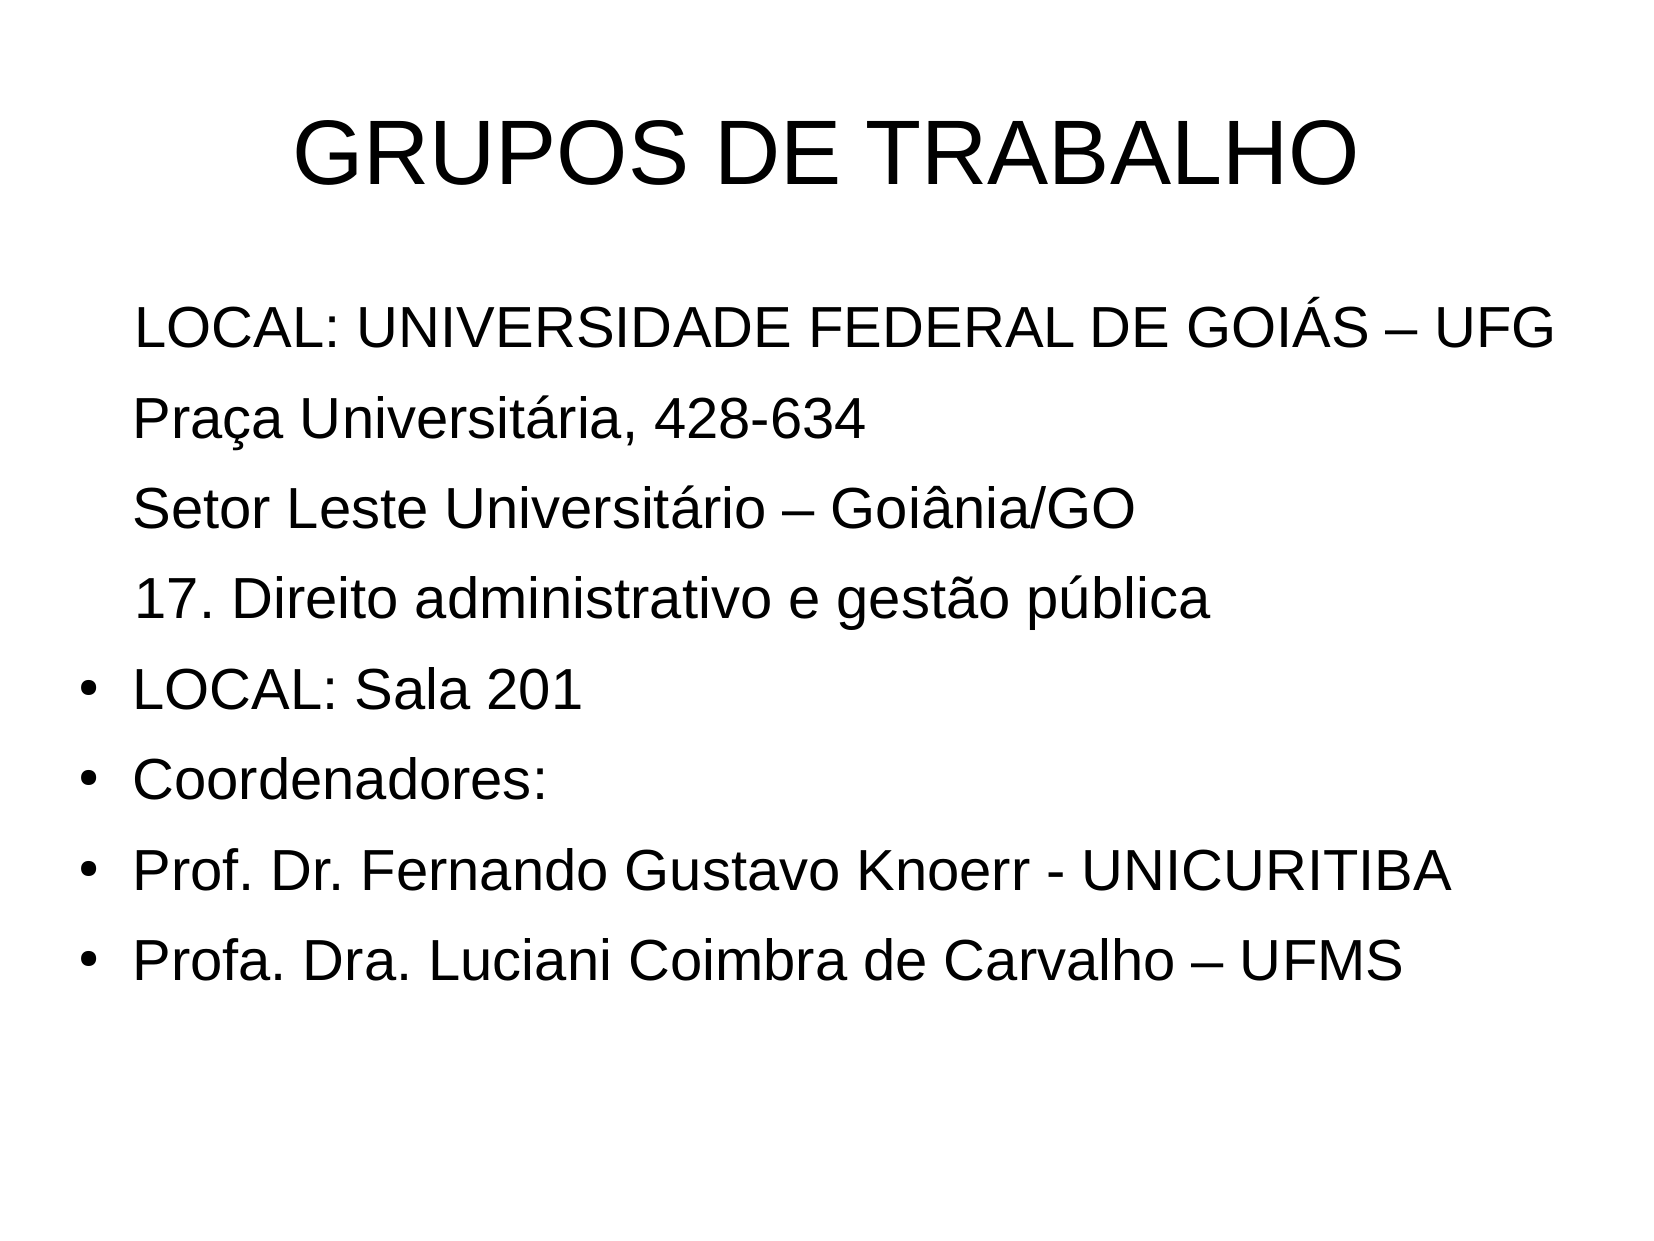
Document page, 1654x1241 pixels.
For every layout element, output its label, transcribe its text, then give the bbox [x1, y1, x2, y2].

list LOCAL: UNIVERSIDADE FEDERAL DE GOIÁS – UFG Praça Universitária, 428-634 Setor Leste Universitário – Goiânia/GO 17. Direito administrativo e gestão pública LOCAL: Sala 201 Coordenadores: Prof. Dr. Fernando Gustavo Knoerr - UNICURITIBA Profa. Dra. Luciani Coimbra de Carvalho – UFMS [70, 295, 1559, 1015]
title GRUPOS DE TRABALHO [82, 49, 1571, 257]
